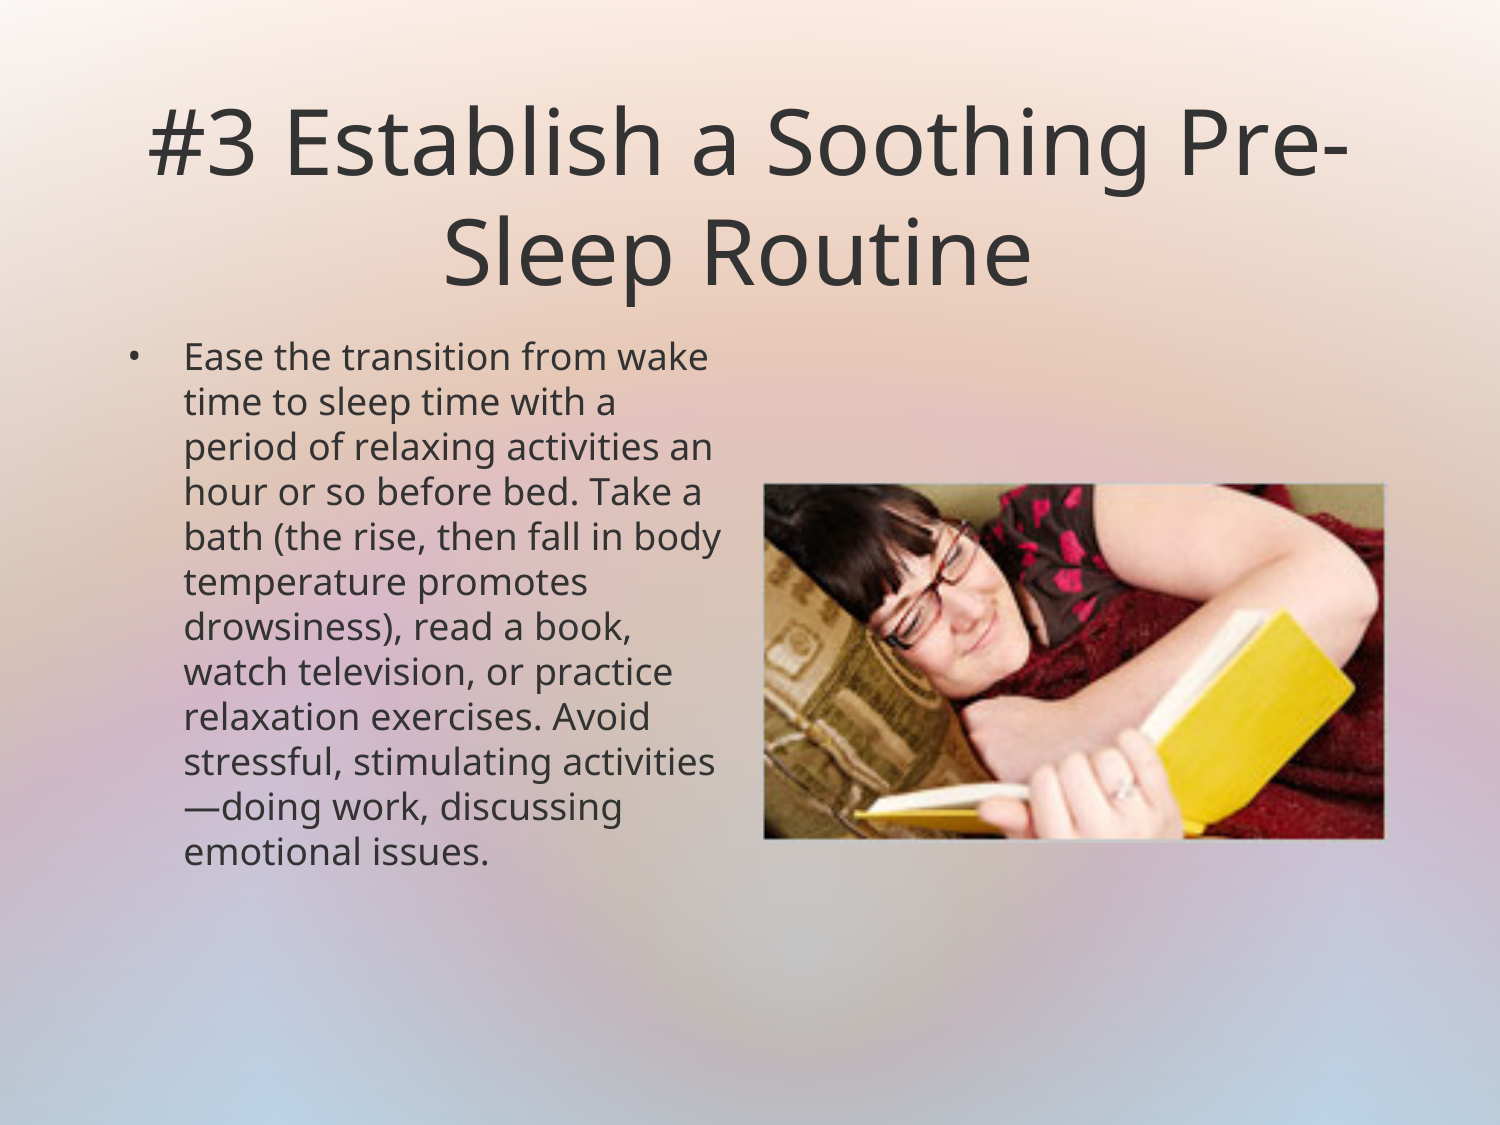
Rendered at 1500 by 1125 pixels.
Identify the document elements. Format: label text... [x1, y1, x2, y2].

list Ease the transition from wake time to sleep time with a period of relaxing activities an hour or so before bed. Take a bath (the rise, then fall in body temperature promotes drowsiness), read a book, watch television, or practice relaxation exercises. Avoid stressful, stimulating activities—doing work, discussing emotional issues. [112, 324, 738, 1001]
picture [0, 0, 1500, 1125]
title #3 Establish a Soothing Pre-Sleep Routine [112, 76, 1388, 312]
